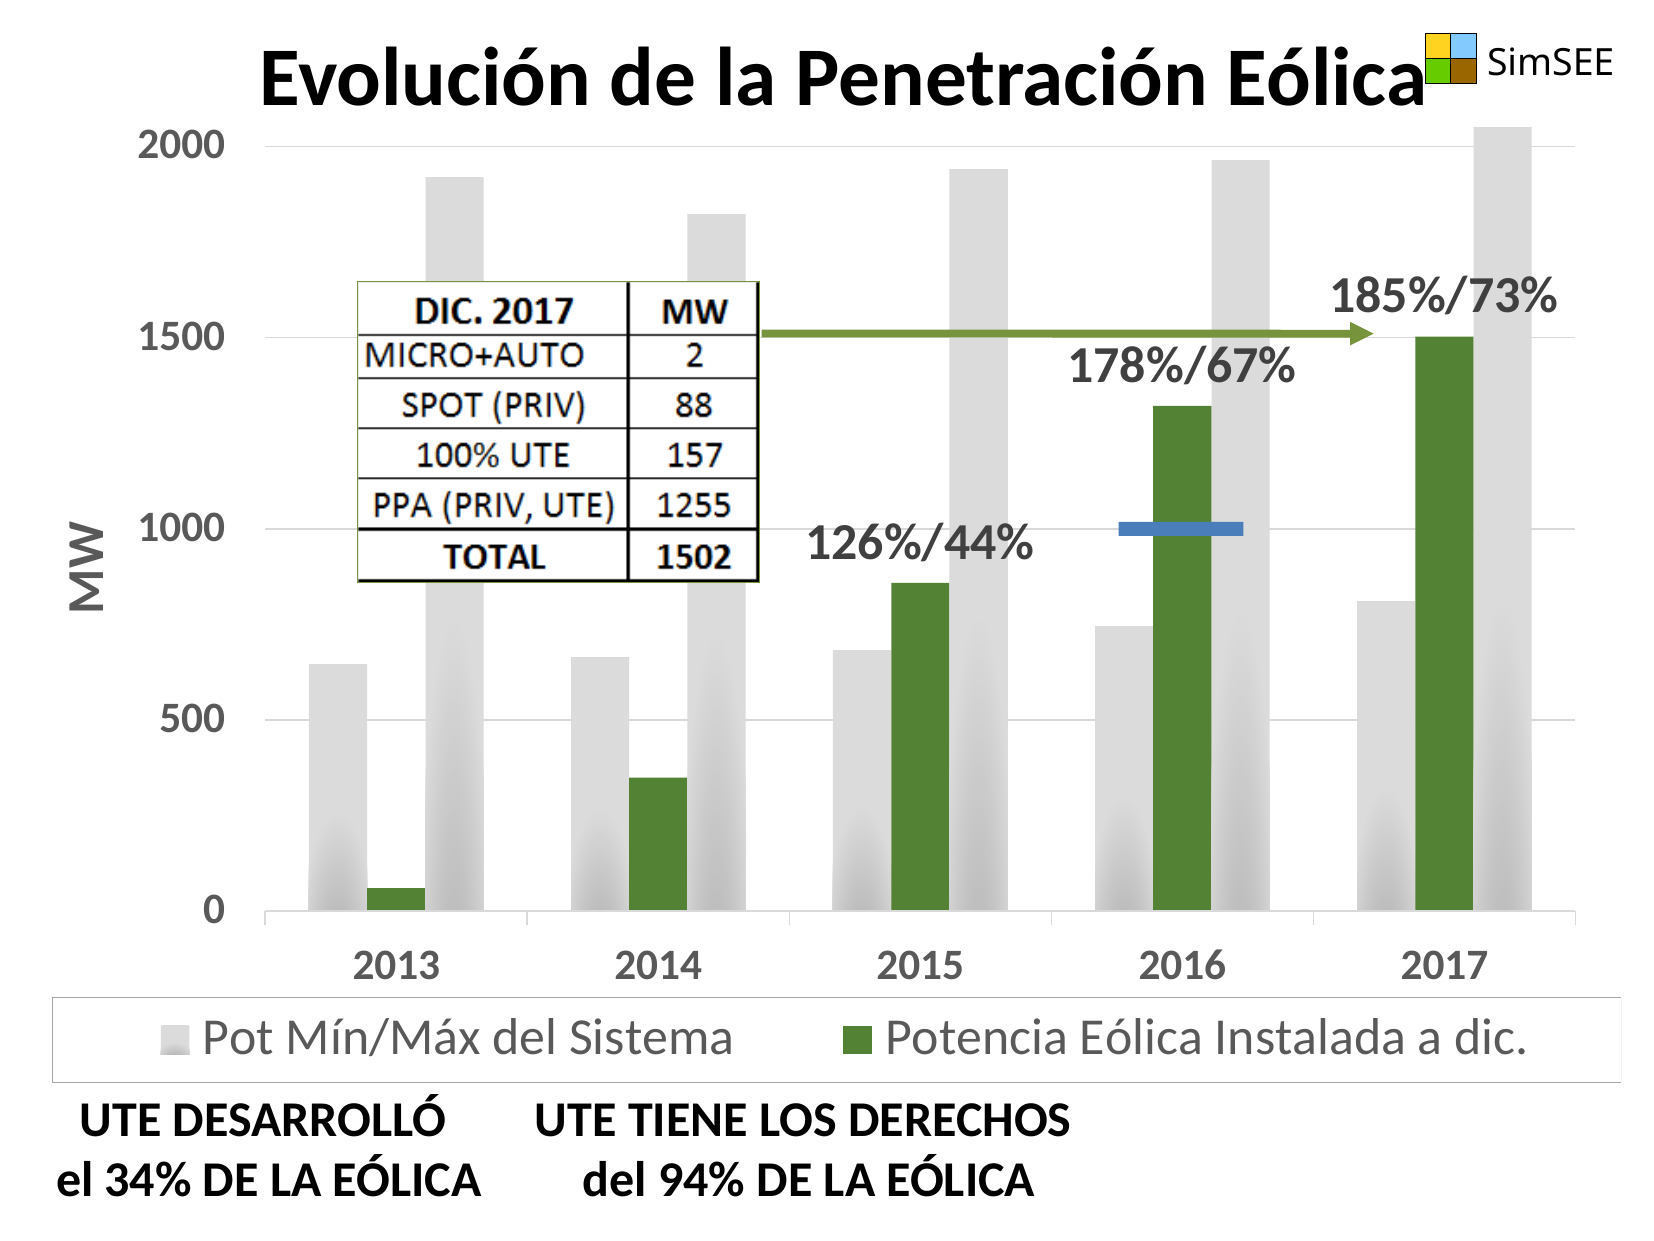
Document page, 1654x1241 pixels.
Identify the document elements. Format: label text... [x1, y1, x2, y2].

text_box Evolución de la Penetración Eólica [36, 0, 1652, 145]
picture [38, 145, 1622, 1102]
text_box UTE TIENE LOS DERECHOS del 94% DE LA EÓLICA [520, 1079, 1087, 1214]
text_box UTE DESARROLLÓ el 34% DE LA EÓLICA [29, 1079, 497, 1214]
